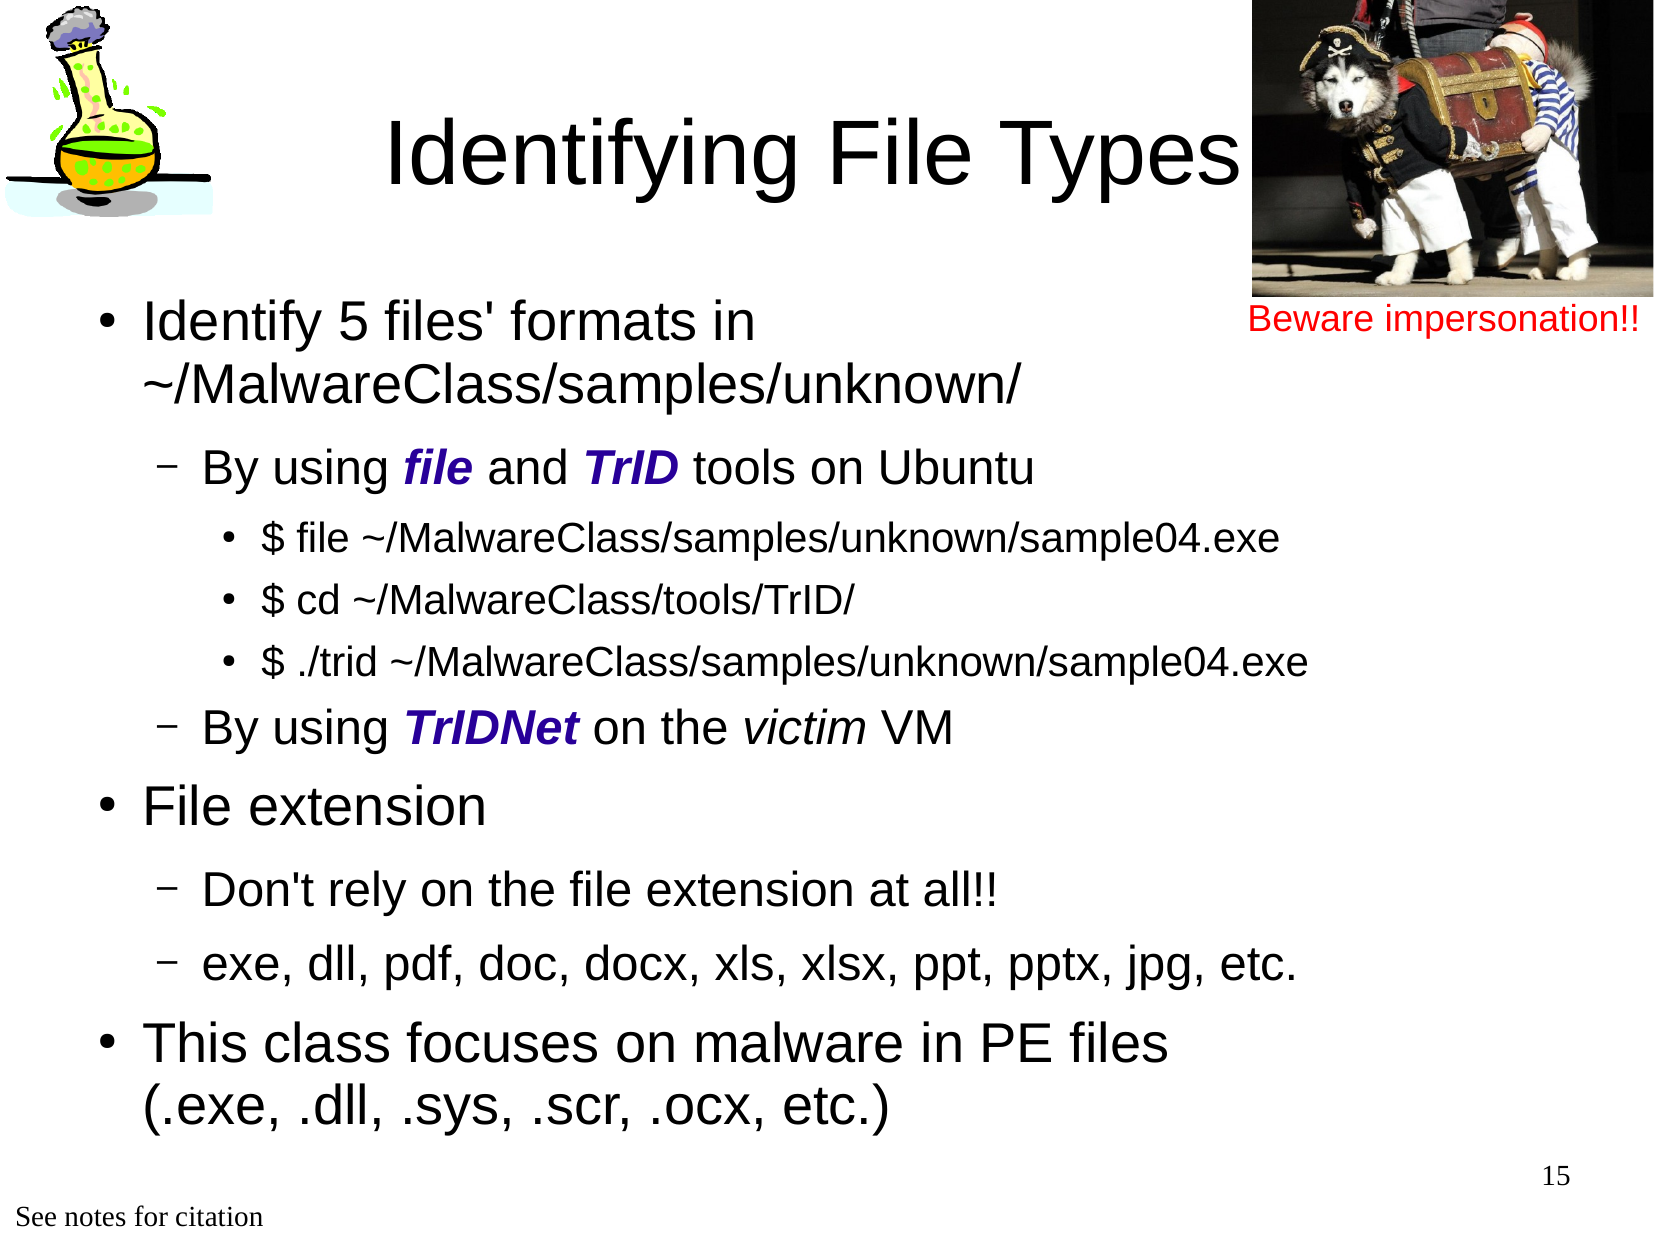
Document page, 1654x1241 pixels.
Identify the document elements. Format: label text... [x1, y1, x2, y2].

title Identifying File Types [82, 49, 1252, 257]
picture [1252, 0, 1654, 297]
text_box Beware impersonation!! [1232, 290, 1654, 348]
picture [5, 6, 213, 217]
list Identify 5 files' formats in ~/MalwareClass/samples/unknown/ By using file and TrID tools on Ubuntu $ file ~/MalwareClass/samples/unknown/sample04.exe $ cd ~/MalwareClass/tools/TrID/ $ ./trid ~/MalwareClass/samples/unknown/sample04.exe By using TrIDNet on the victim VM File extension Don't rely on the file extension at all!! exe, dll, pdf, doc, docx, xls, xlsx, ppt, pptx, jpg, etc. This class focuses on malware in PE files (.exe, .dll, .sys, .scr, .ocx, etc.) [82, 290, 1576, 1141]
